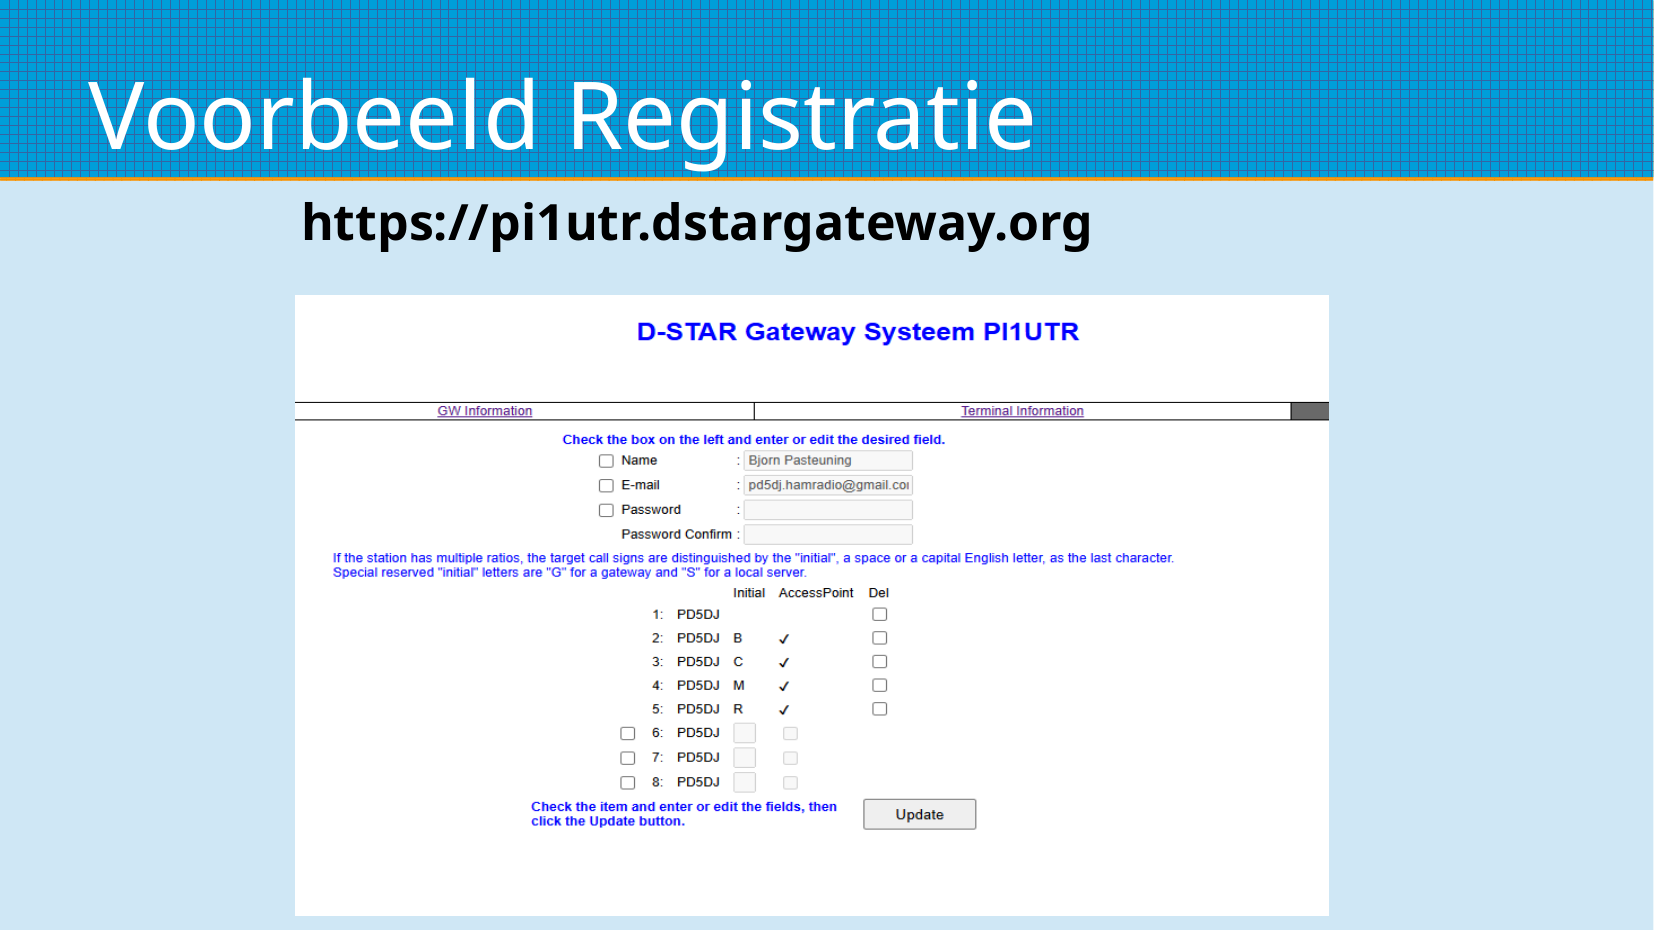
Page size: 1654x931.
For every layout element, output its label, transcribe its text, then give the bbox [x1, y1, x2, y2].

title Voorbeeld Registratie [88, 14, 1565, 178]
text_box https://pi1utr.dstargateway.org [295, 176, 1329, 266]
picture [295, 295, 1329, 916]
